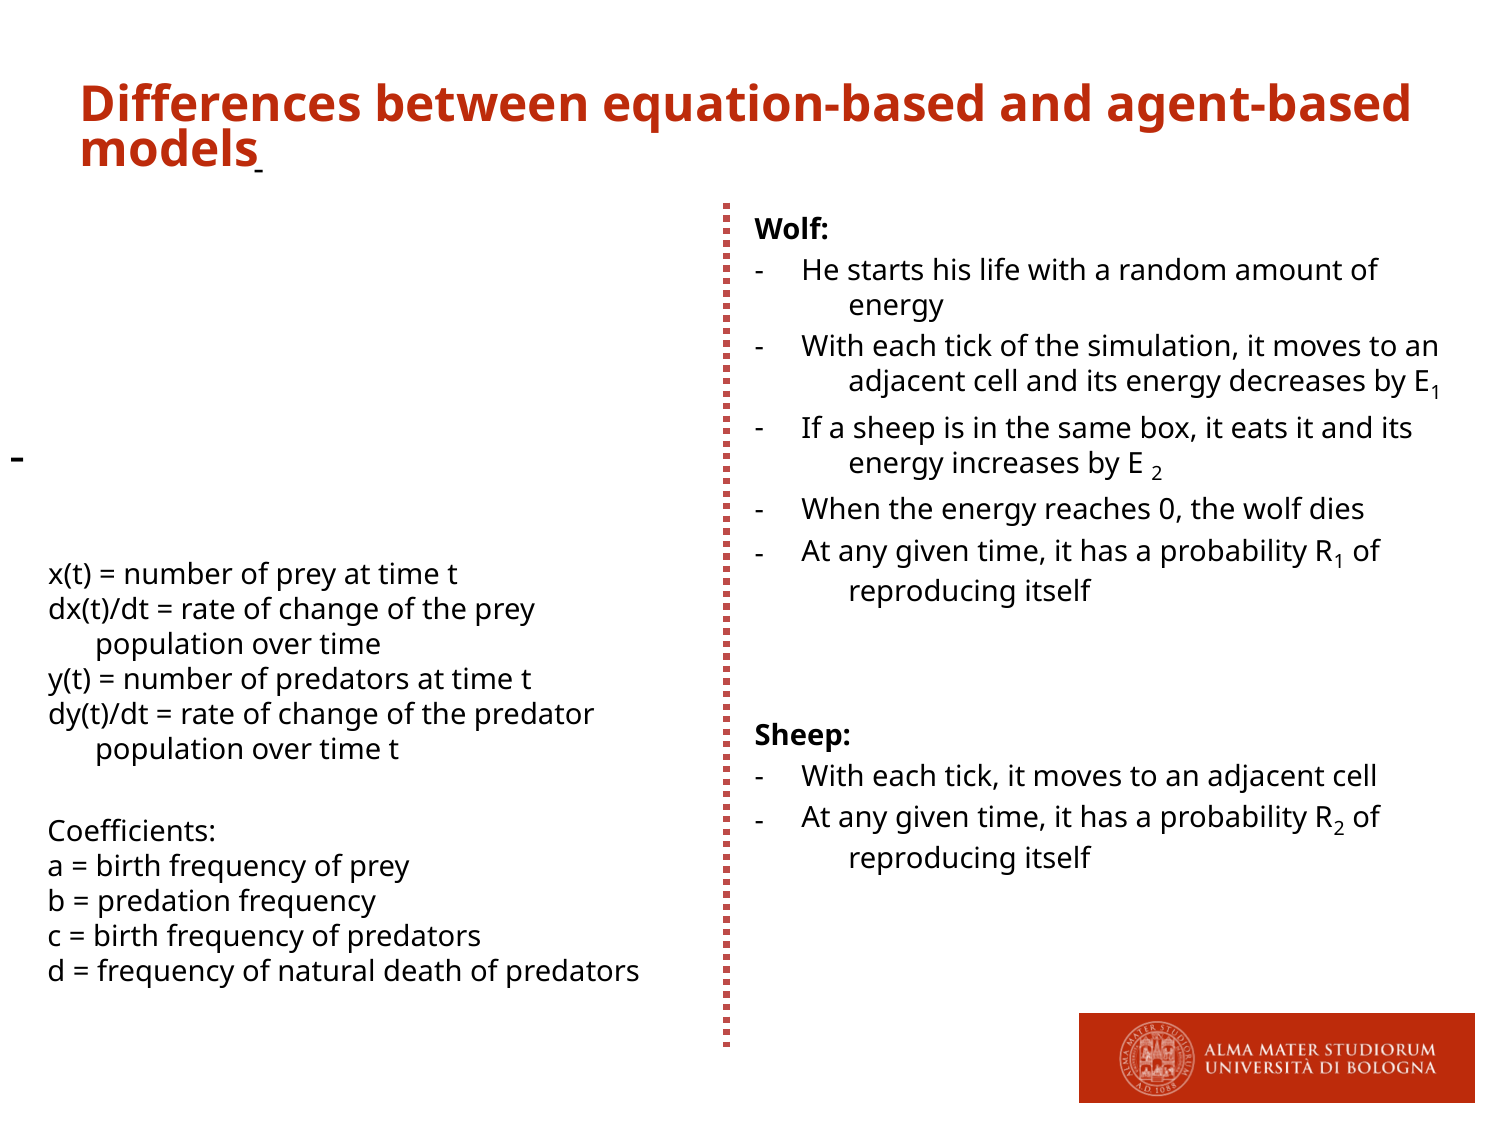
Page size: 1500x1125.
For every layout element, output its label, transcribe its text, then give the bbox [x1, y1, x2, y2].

text_box [0, 137, 680, 1047]
text_box Sheep: With each tick, it moves to an adjacent cell At any given time, it has a probability R2 of reproducing itself [739, 708, 1415, 946]
text_box Wolf: He starts his life with a random amount of energy With each tick of the simulation, it moves to an adjacent cell and its energy decreases by E1 If a sheep is in the same box, it eats it and its energy increases by E 2 When the energy reaches 0, the wolf dies At any given time, it has a probability R1 of reproducing itself [739, 202, 1473, 699]
text_box x(t) = number of prey at time t dx(t)/dt = rate of change of the prey population over time y(t) = number of predators at time t dy(t)/dt = rate of change of the predator population over time t [33, 547, 680, 804]
text_box Coefficients: a = birth frequency of prey b = predation frequency c = birth frequency of predators d = frequency of natural death of predators [32, 804, 807, 1125]
list Differences between equation-based and agent-based models [64, 78, 1447, 185]
